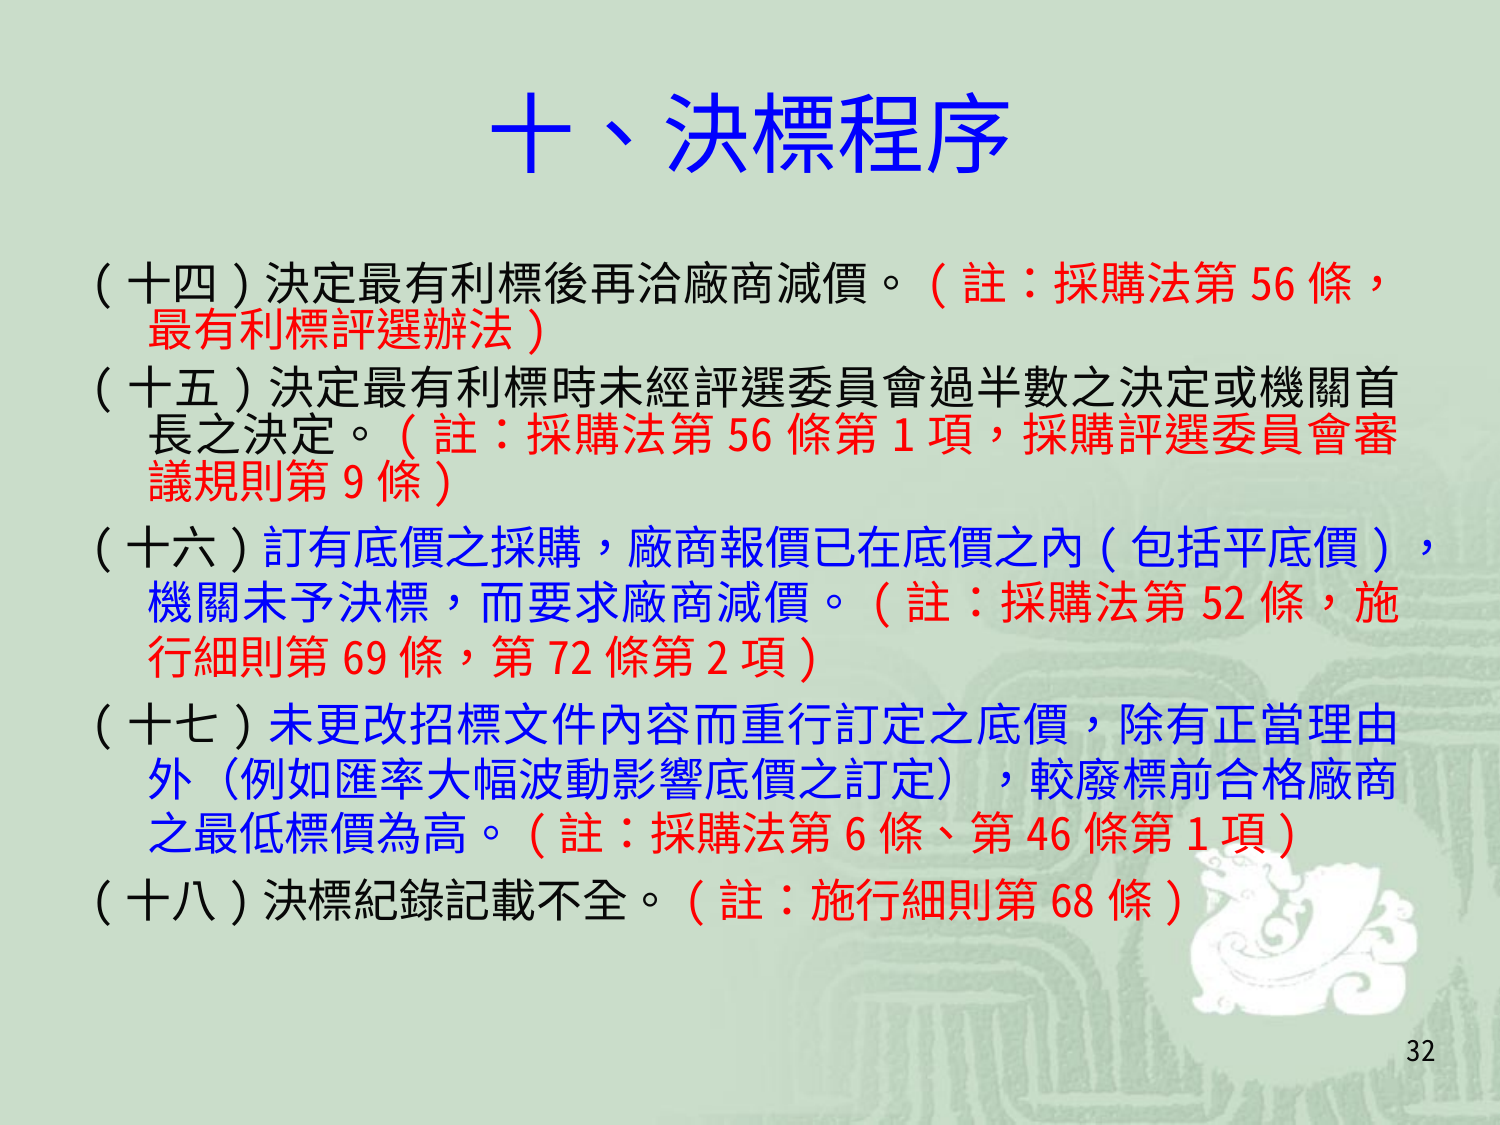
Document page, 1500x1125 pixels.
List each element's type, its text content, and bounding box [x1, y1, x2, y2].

picture [0, 0, 1500, 1125]
text_box <編號> [1074, 1024, 1451, 1103]
title 十、決標程序 [49, 37, 1451, 225]
list (十四)決定最有利標後再洽廠商減價。(註：採購法第56條，最有利標評選辦法) (十五)決定最有利標時未經評選委員會過半數之決定或機關首長之決定。(註：採購法第56條第1項，採購評選委員會審議規則第9條) (十六)訂有底價之採購，廠商報價已在底價之內(包括平底價)，機關未予決標，而要求廠商減價。(註：採購法第52條，施行細則第69條，第72條第2項) (十七)未更改招標文件內容而重行訂定之底價，除有正當理由外（例如匯率大幅波動影響底價之訂定），較廢標前合格廠商之最低標價為高。(註：採購法第6條、第46條第1項) (十八)決標紀錄記載不全。(註：施行細則第68條) [76, 255, 1416, 994]
